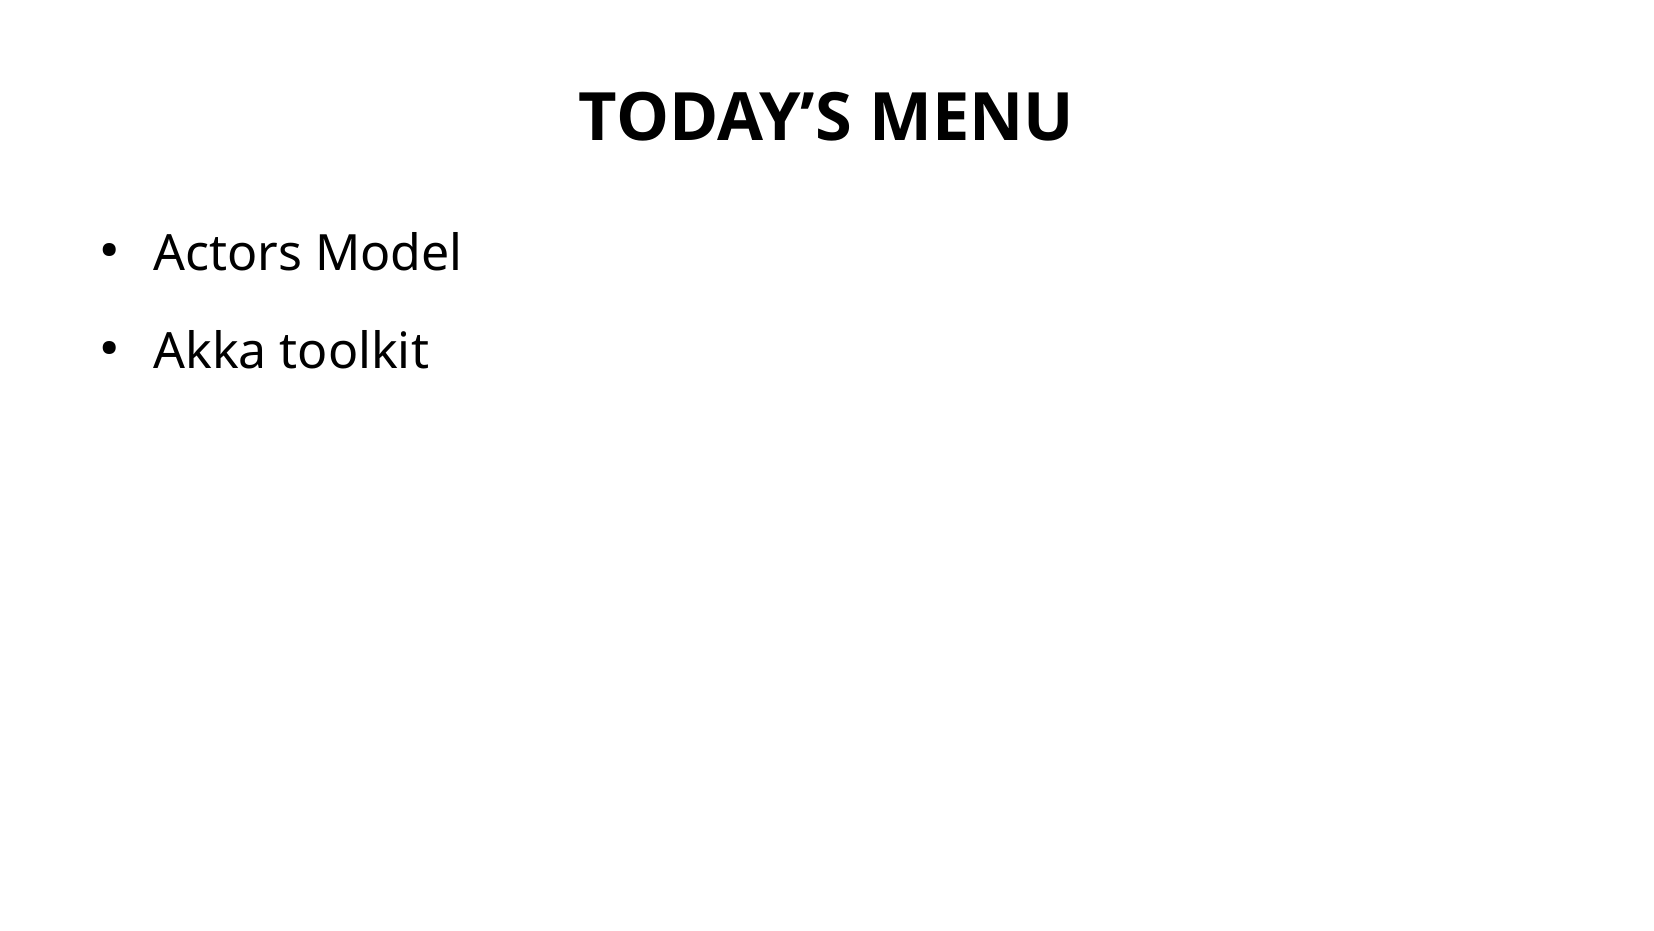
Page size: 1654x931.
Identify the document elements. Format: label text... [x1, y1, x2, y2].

title TODAY’S MENU [82, 36, 1571, 193]
list Actors Model Akka toolkit [82, 217, 1571, 757]
